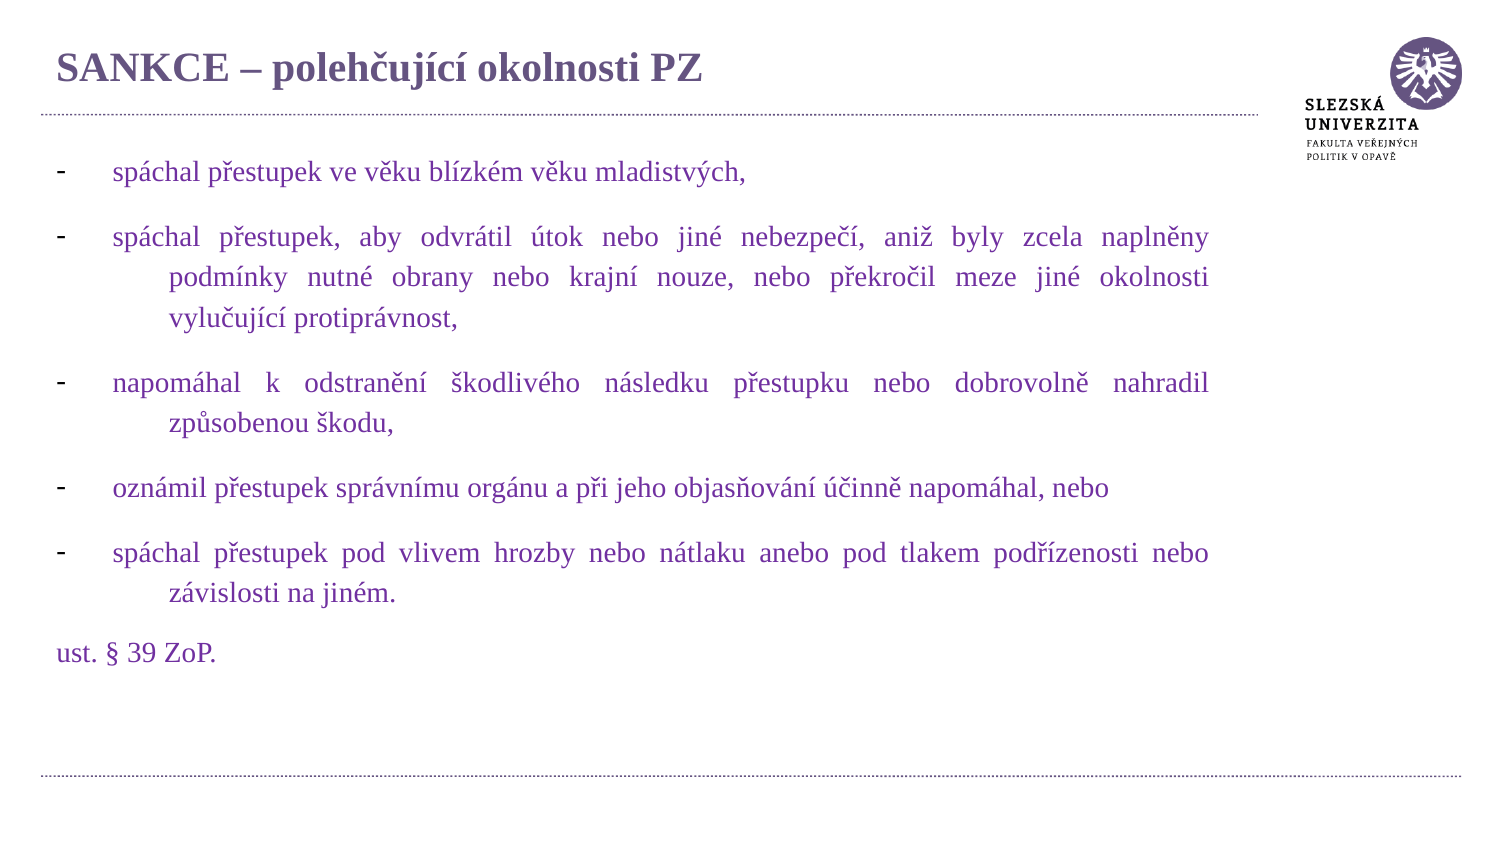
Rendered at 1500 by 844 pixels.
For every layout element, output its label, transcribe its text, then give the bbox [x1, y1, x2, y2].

text_box spáchal přestupek ve věku blízkém věku mladistvých, spáchal přestupek, aby odvrátil útok nebo jiné nebezpečí, aniž byly zcela naplněny podmínky nutné obrany nebo krajní nouze, nebo překročil meze jiné okolnosti vylučující protiprávnost, napomáhal k odstranění škodlivého následku přestupku nebo dobrovolně nahradil způsobenou škodu, oznámil přestupek správnímu orgánu a při jeho objasňování účinně napomáhal, nebo spáchal přestupek pod vlivem hrozby nebo nátlaku anebo pod tlakem podřízenosti nebo závislosti na jiném. ust. § 39 ZoP. [41, 139, 1226, 844]
title SANKCE – polehčující okolnosti PZ [41, 32, 1325, 116]
